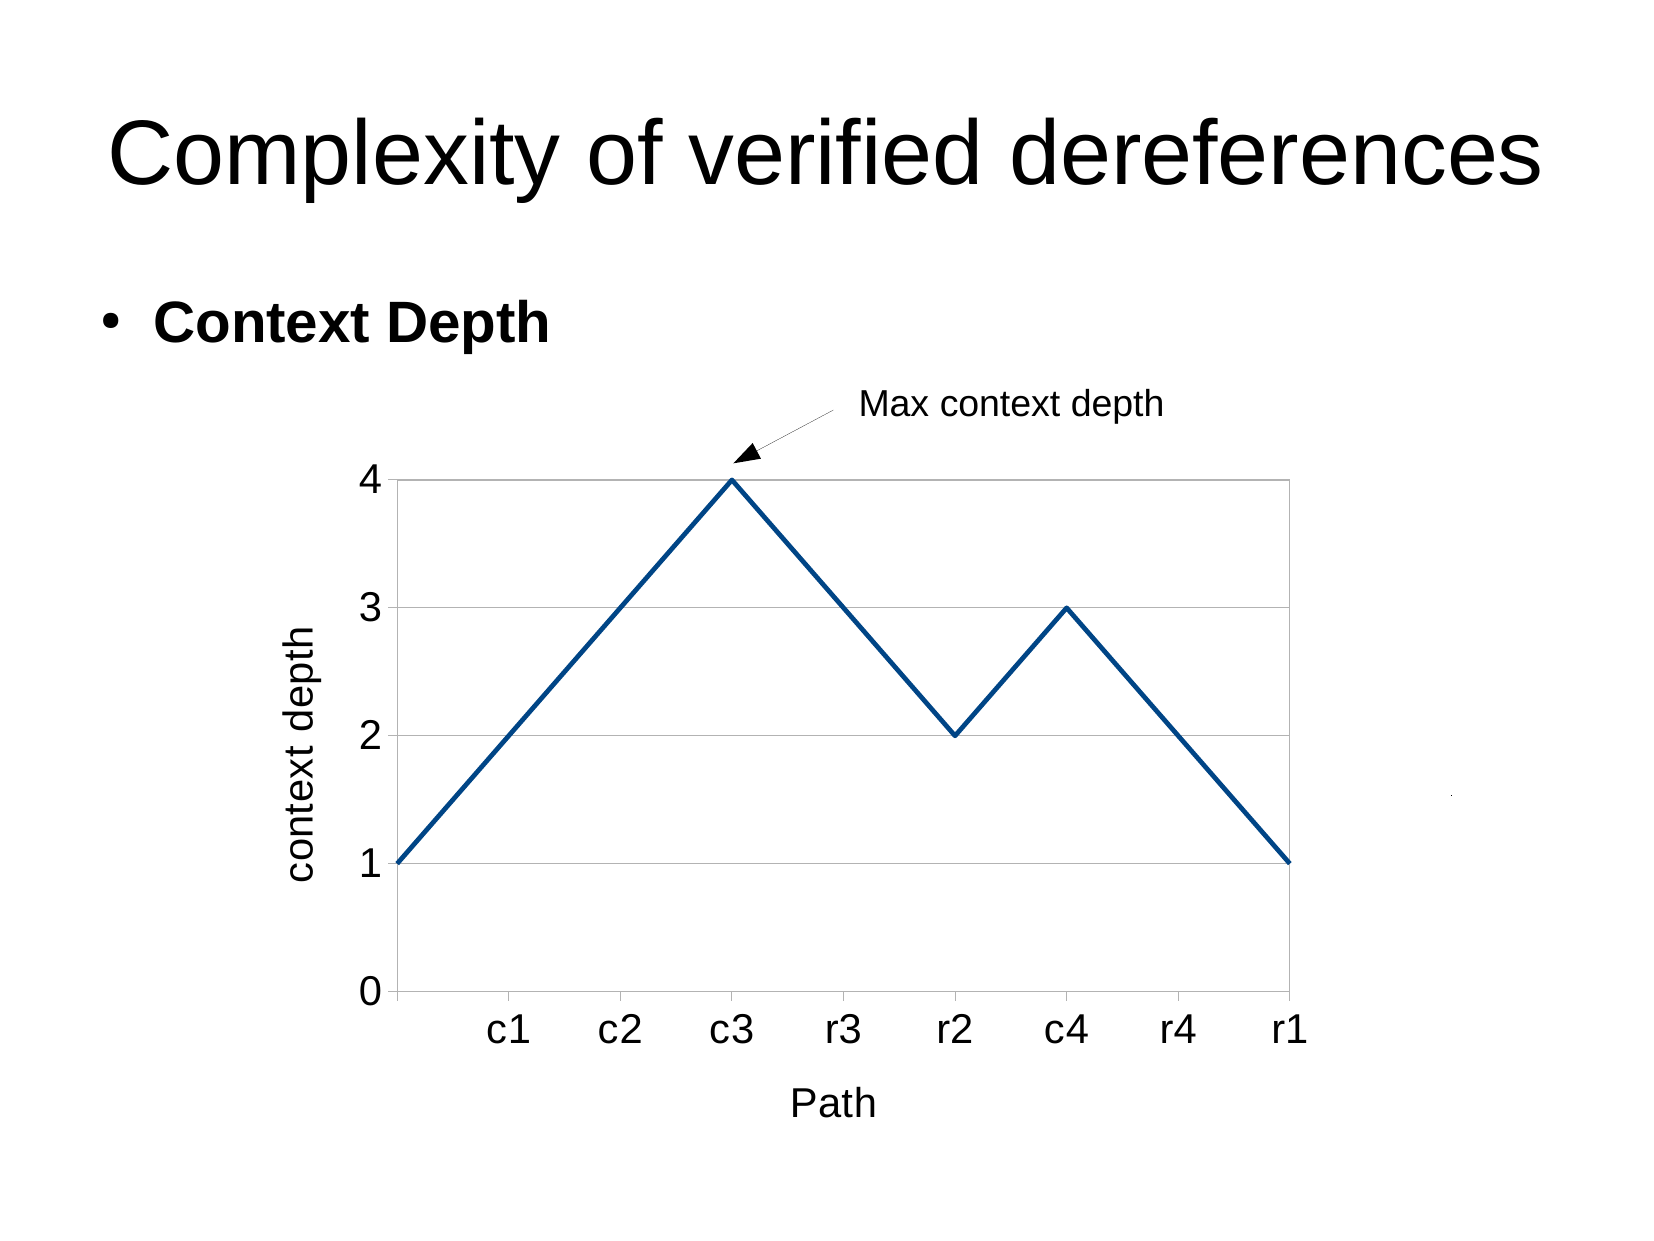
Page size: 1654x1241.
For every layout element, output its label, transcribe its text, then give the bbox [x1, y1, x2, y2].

chart [236, 442, 1452, 1149]
title Complexity of verified dereferences [82, 49, 1571, 257]
text_box Max context depth [843, 375, 1179, 432]
list Context Depth [82, 290, 1571, 357]
